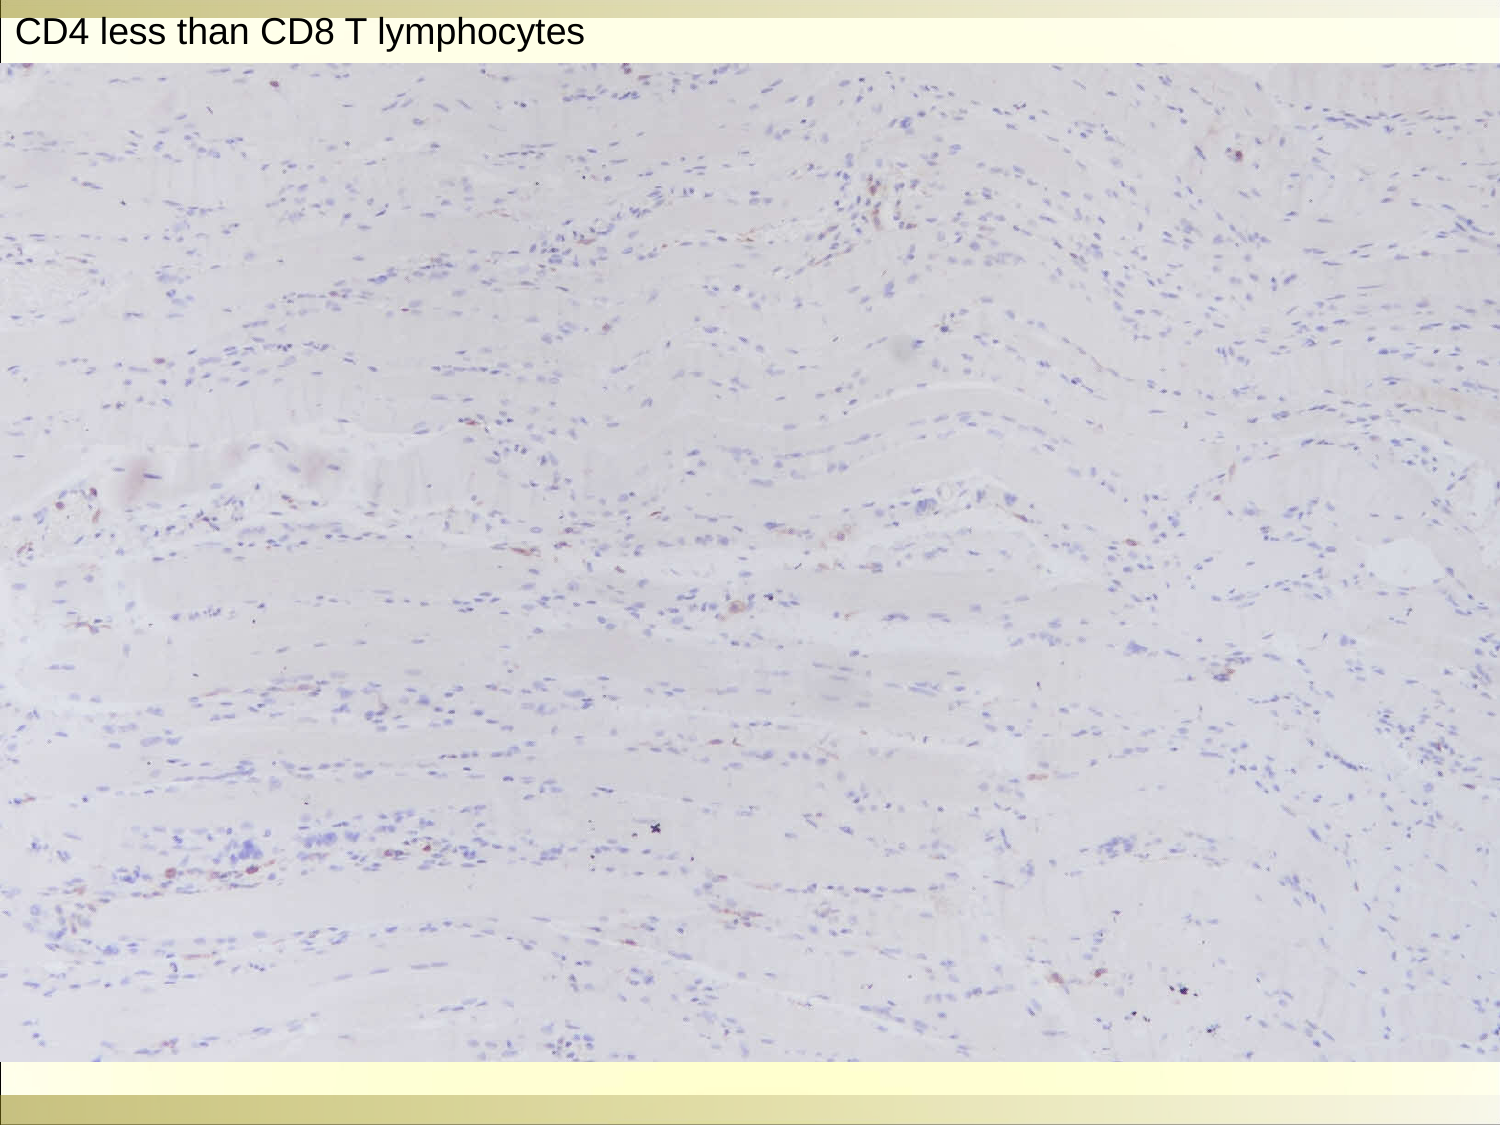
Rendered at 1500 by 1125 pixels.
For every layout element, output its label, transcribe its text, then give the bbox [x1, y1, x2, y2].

text_box CD4 less than CD8 T lymphocytes [0, 0, 786, 60]
picture [0, 18, 1500, 1095]
